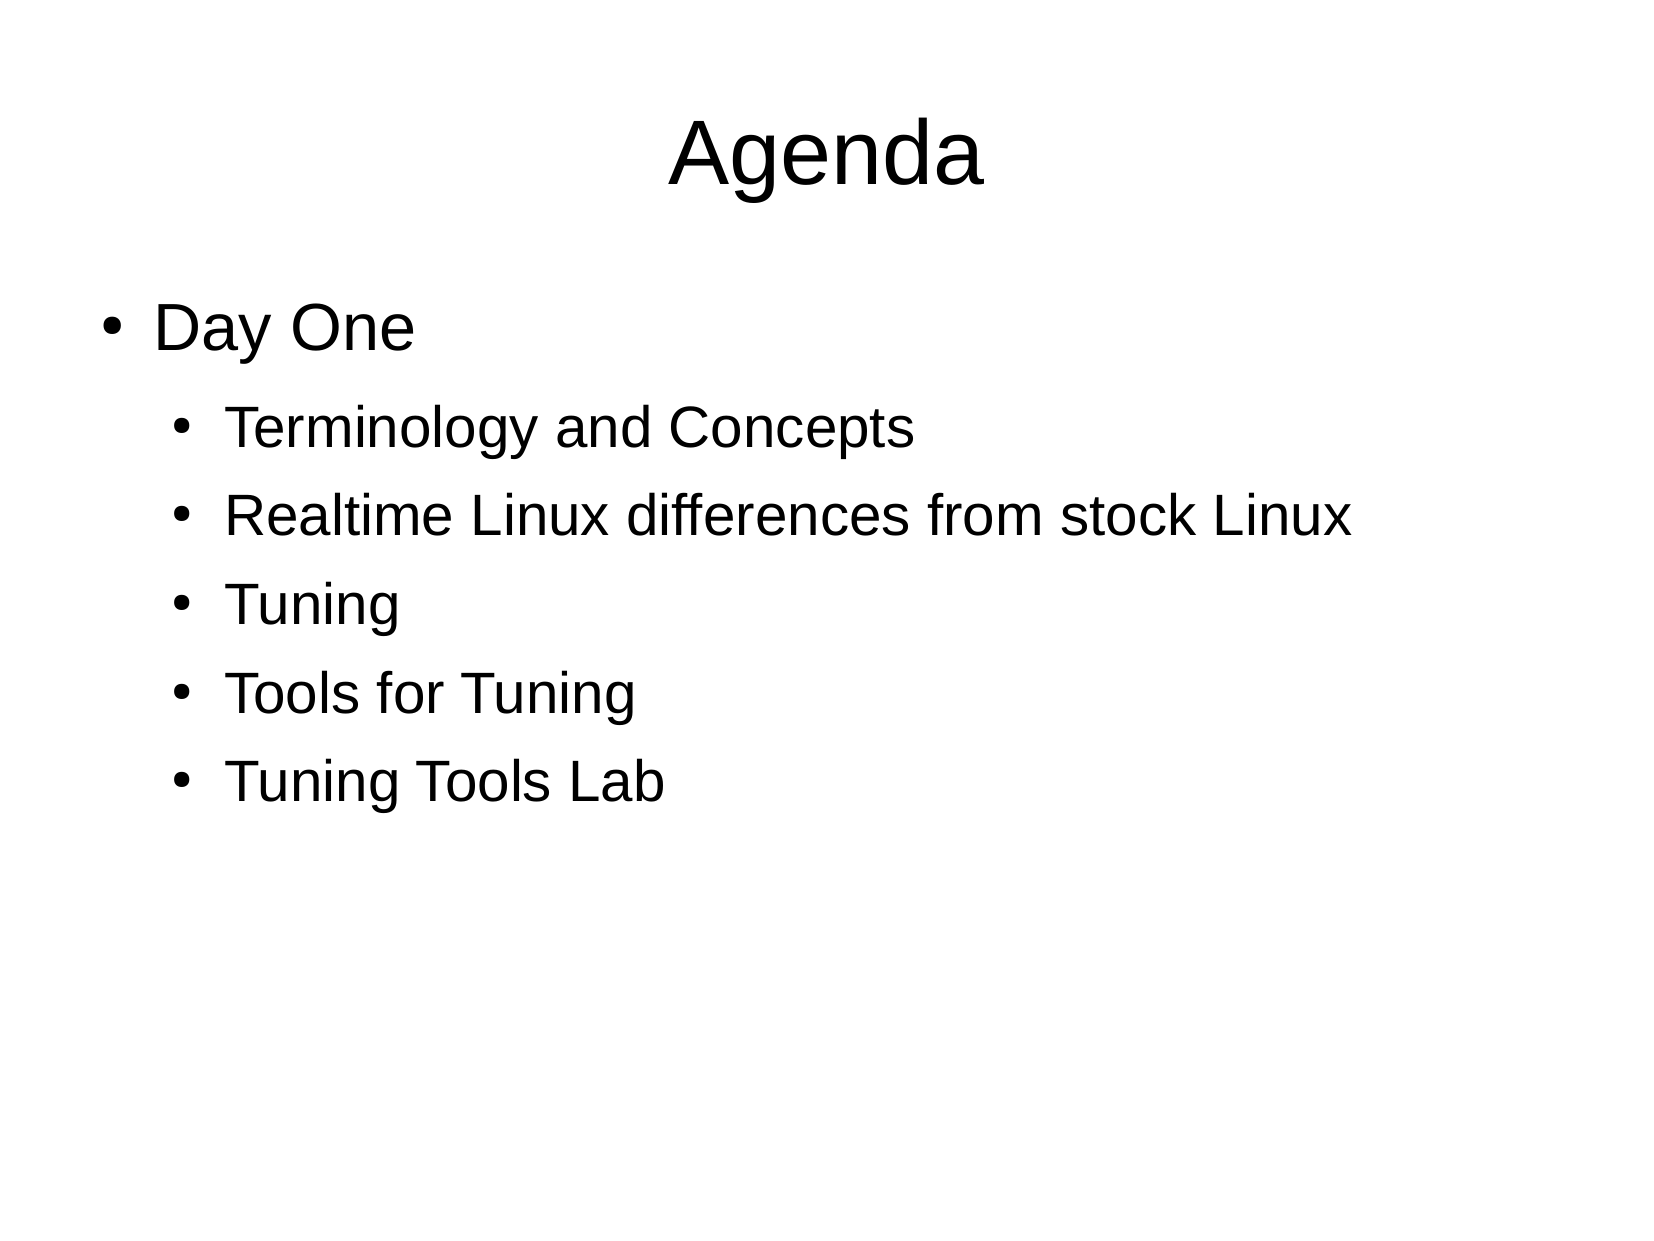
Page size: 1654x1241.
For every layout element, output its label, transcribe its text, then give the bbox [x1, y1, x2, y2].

list Day One Terminology and Concepts Realtime Linux differences from stock Linux Tuning Tools for Tuning Tuning Tools Lab [82, 290, 1571, 1094]
title Agenda [82, 49, 1571, 257]
